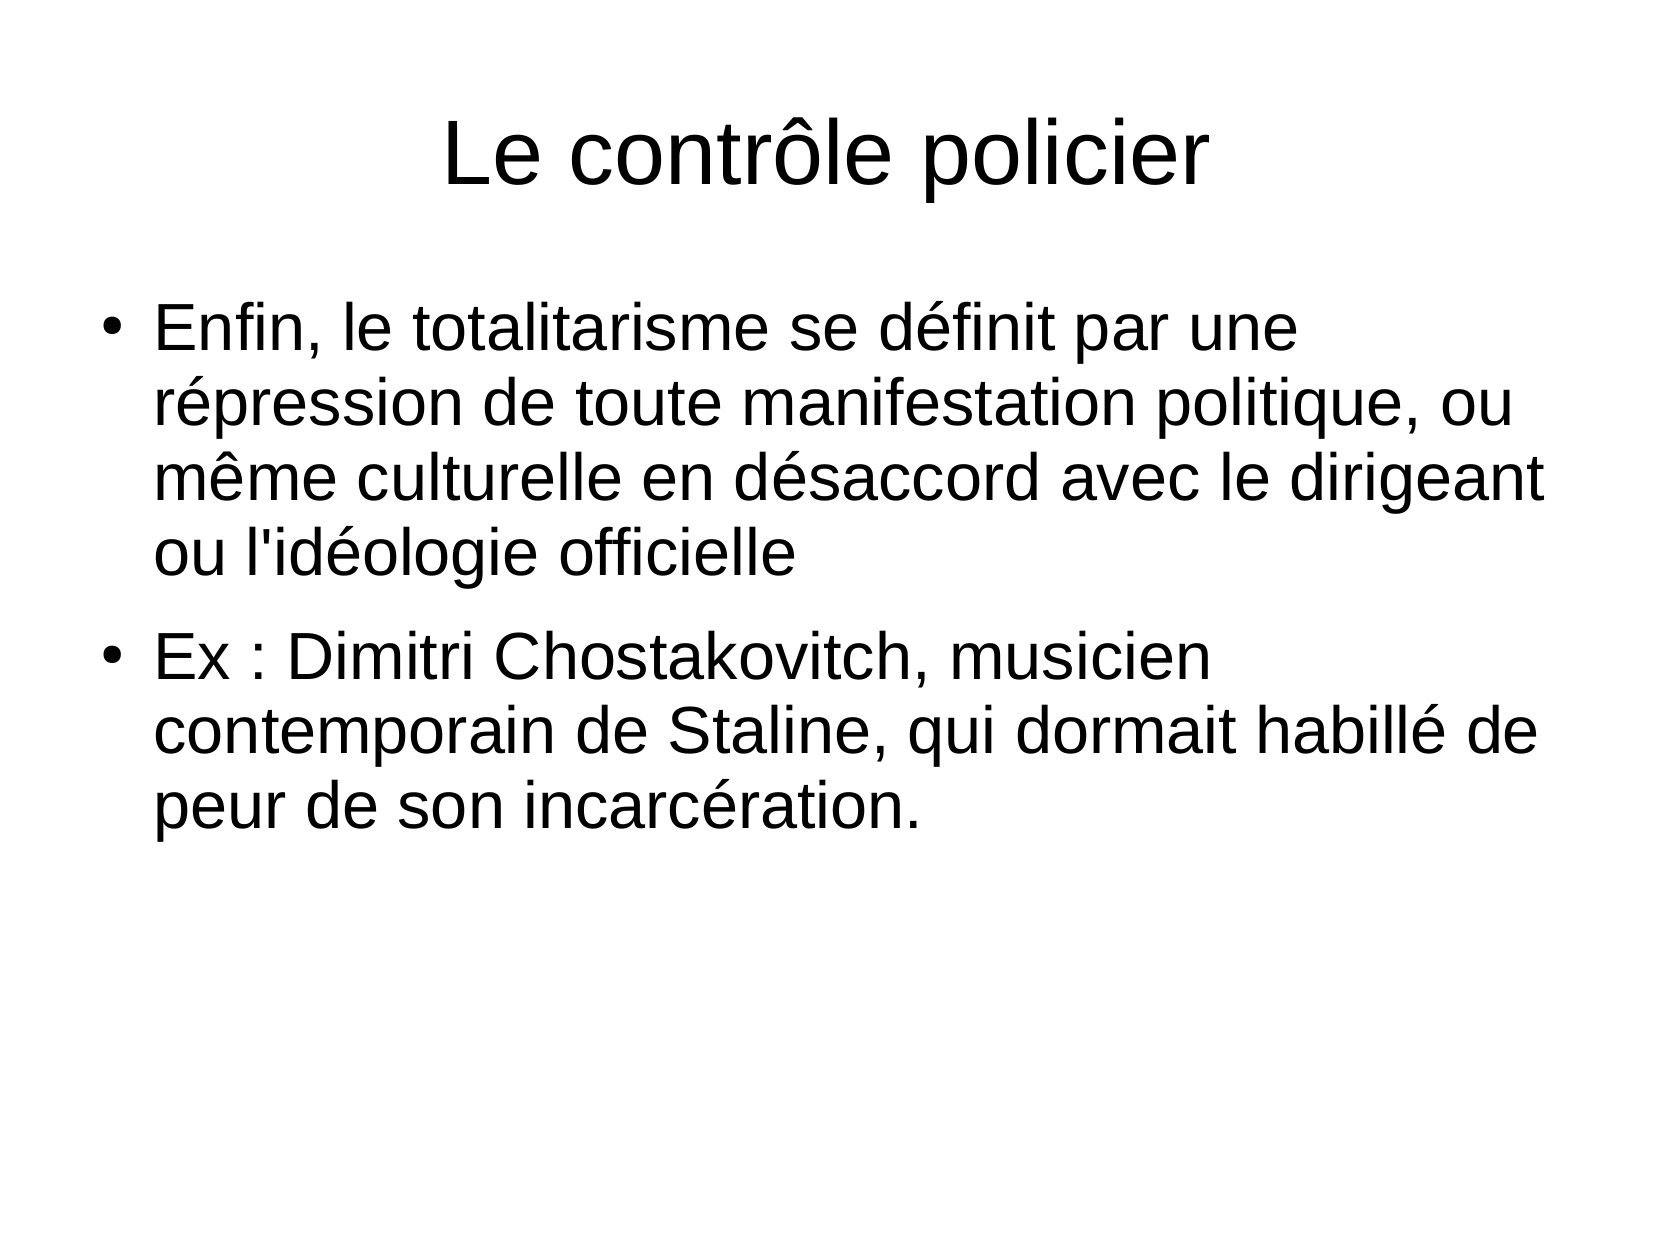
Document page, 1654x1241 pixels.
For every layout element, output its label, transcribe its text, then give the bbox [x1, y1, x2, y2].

title Le contrôle policier [82, 49, 1571, 257]
list Enfin, le totalitarisme se définit par une répression de toute manifestation politique, ou même culturelle en désaccord avec le dirigeant ou l'idéologie officielle Ex : Dimitri Chostakovitch, musicien contemporain de Staline, qui dormait habillé de peur de son incarcération. [82, 290, 1571, 1010]
